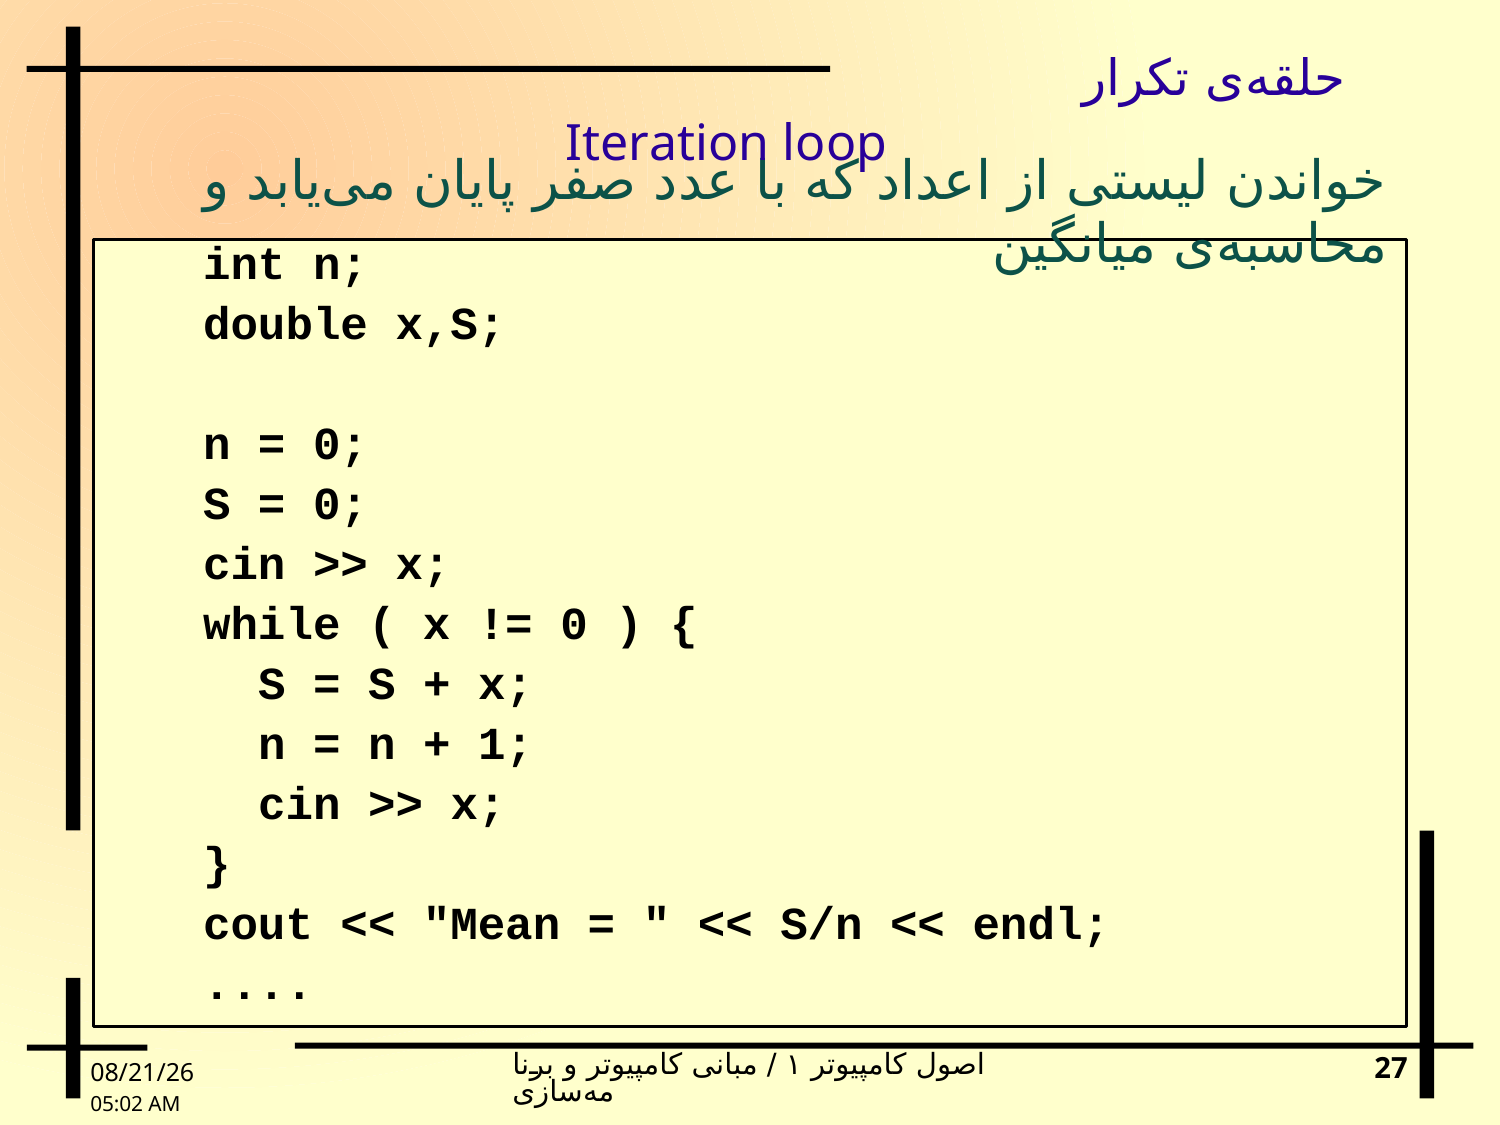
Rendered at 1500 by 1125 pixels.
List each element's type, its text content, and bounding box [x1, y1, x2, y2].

list خواندن لیستی از اعداد که با عدد صفر پایان می‌یابد و محاسبه‌ی میانگین [92, 148, 1441, 234]
title حلقه‌ی تکرار Iteration loop [86, 52, 1367, 172]
list int n; double x,S; n = 0; S = 0; cin >> x; while ( x != 0 ) { S = S + x; n = n + 1; cin >> x; } cout << "Mean = " << S/n << endl; .... [93, 239, 1407, 1027]
